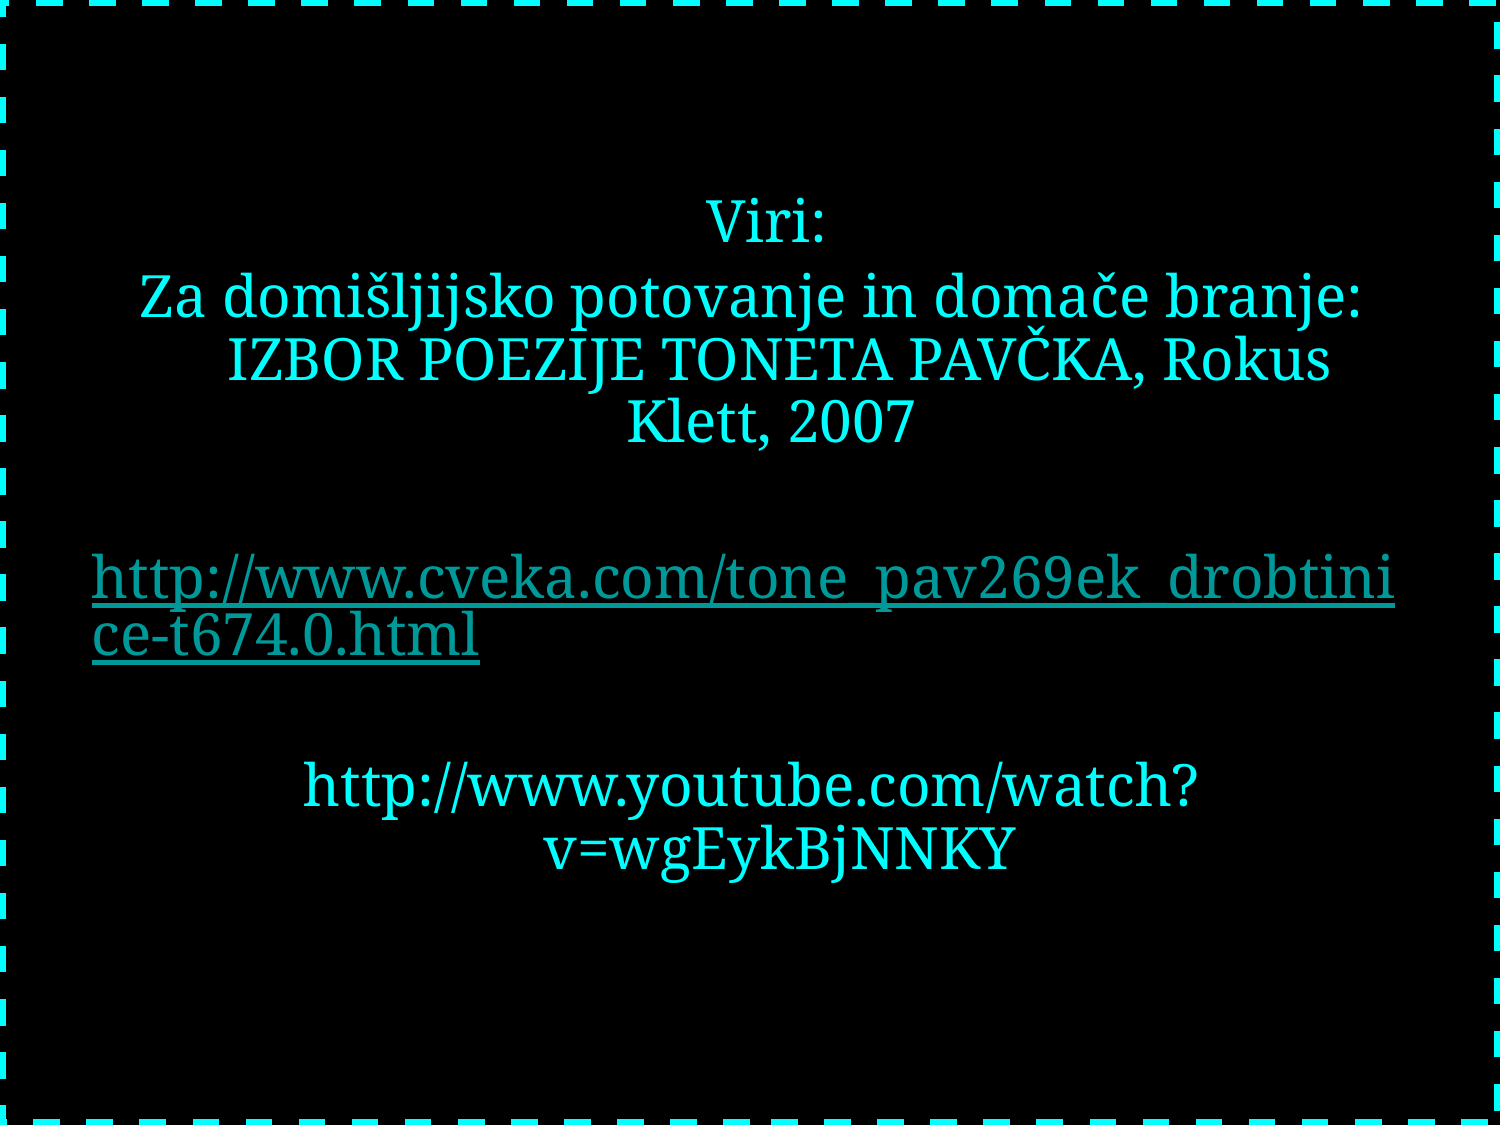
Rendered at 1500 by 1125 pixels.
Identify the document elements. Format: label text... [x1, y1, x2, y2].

list Viri: Za domišljijsko potovanje in domače branje: IZBOR POEZIJE TONETA PAVČKA, Rokus Klett, 2007 http://www.cveka.com/tone_pav269ek_drobtinice-t674.0.html http://www.youtube.com/watch?v=wgEykBjNNKY [76, 184, 1427, 927]
